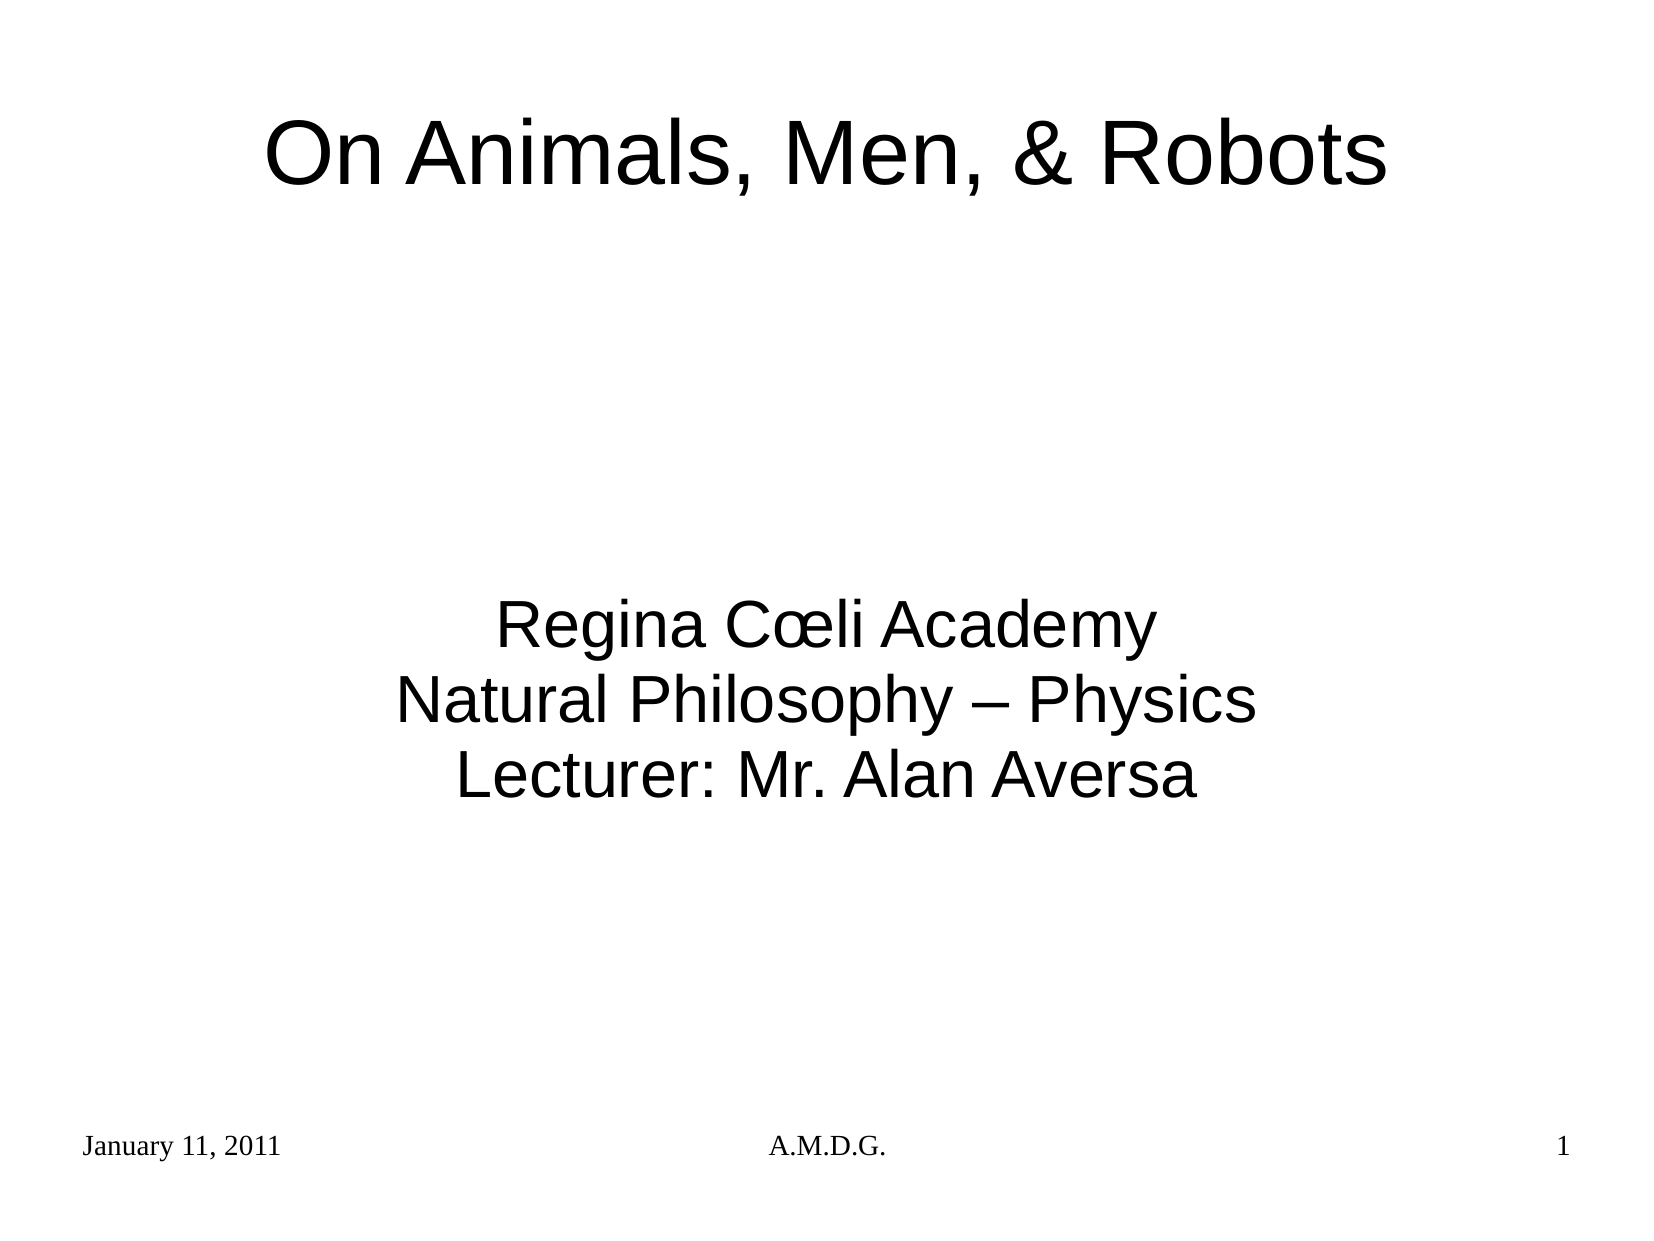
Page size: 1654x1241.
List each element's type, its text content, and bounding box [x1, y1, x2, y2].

title On Animals, Men, & Robots [82, 49, 1571, 257]
subtitle Regina Cœli Academy Natural Philosophy – Physics Lecturer: Mr. Alan Aversa [82, 290, 1571, 1109]
